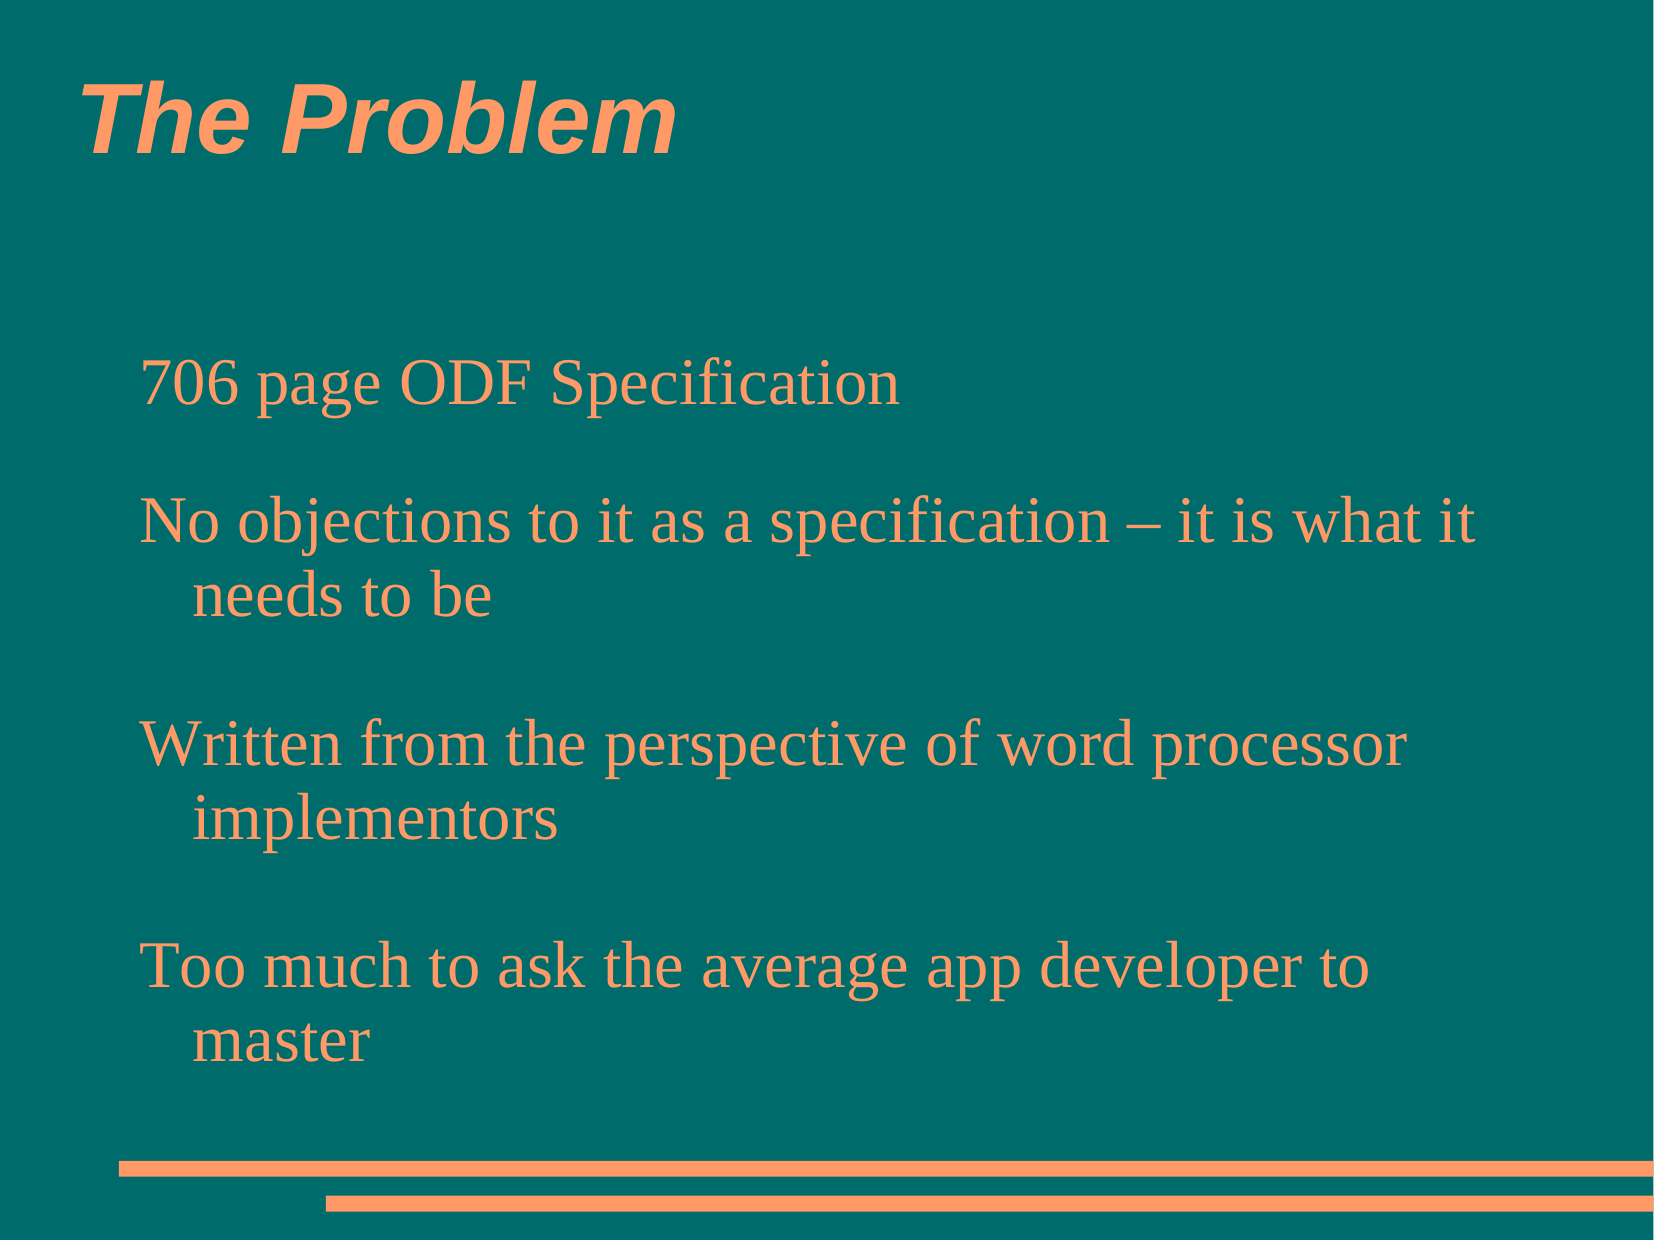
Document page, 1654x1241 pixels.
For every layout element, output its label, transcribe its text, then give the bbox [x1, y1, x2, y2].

list 706 page ODF Specification No objections to it as a specification – it is what it needs to be Written from the perspective of word processor implementors Too much to ask the average app developer to master [121, 344, 1534, 1127]
title The Problem [75, 15, 1576, 223]
